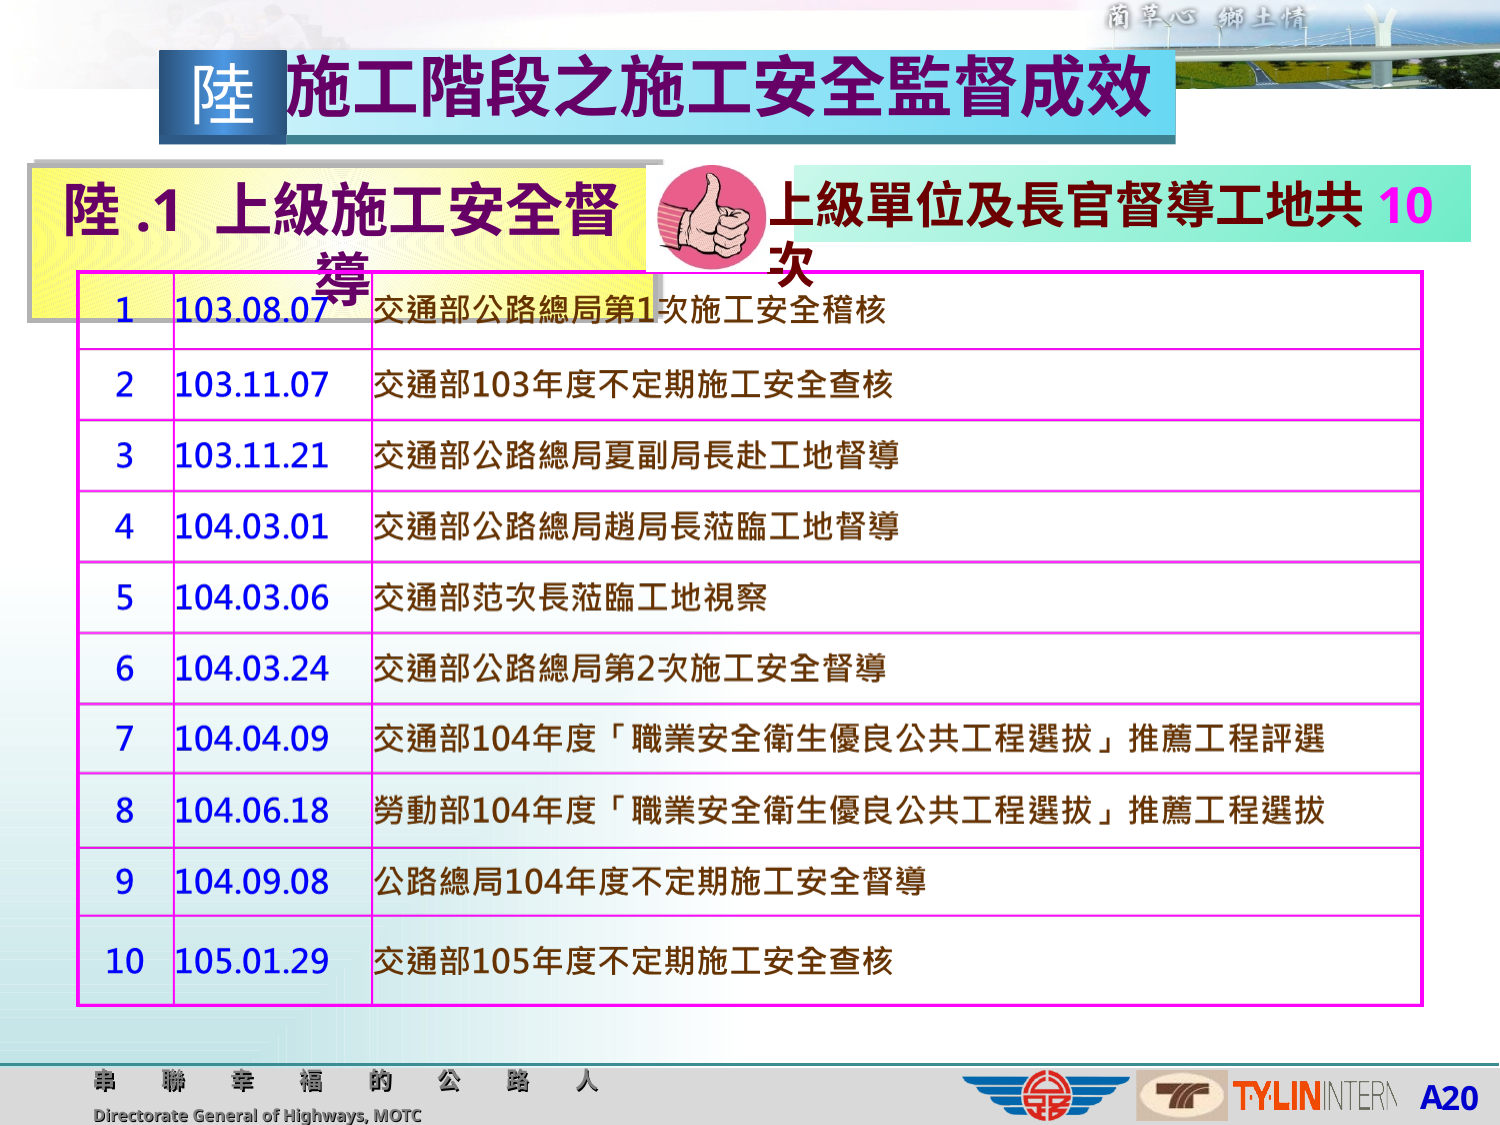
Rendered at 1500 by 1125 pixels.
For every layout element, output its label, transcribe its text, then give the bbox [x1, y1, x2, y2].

text_box 陸.1 上級施工安全督導 [29, 166, 646, 321]
text_box 上級單位及長官督導工地共10次 [770, 165, 1495, 242]
picture [76, 165, 1424, 1008]
text_box 陸 [159, 51, 286, 135]
text_box 施工階段之施工安全監督成效 [270, 37, 1176, 134]
